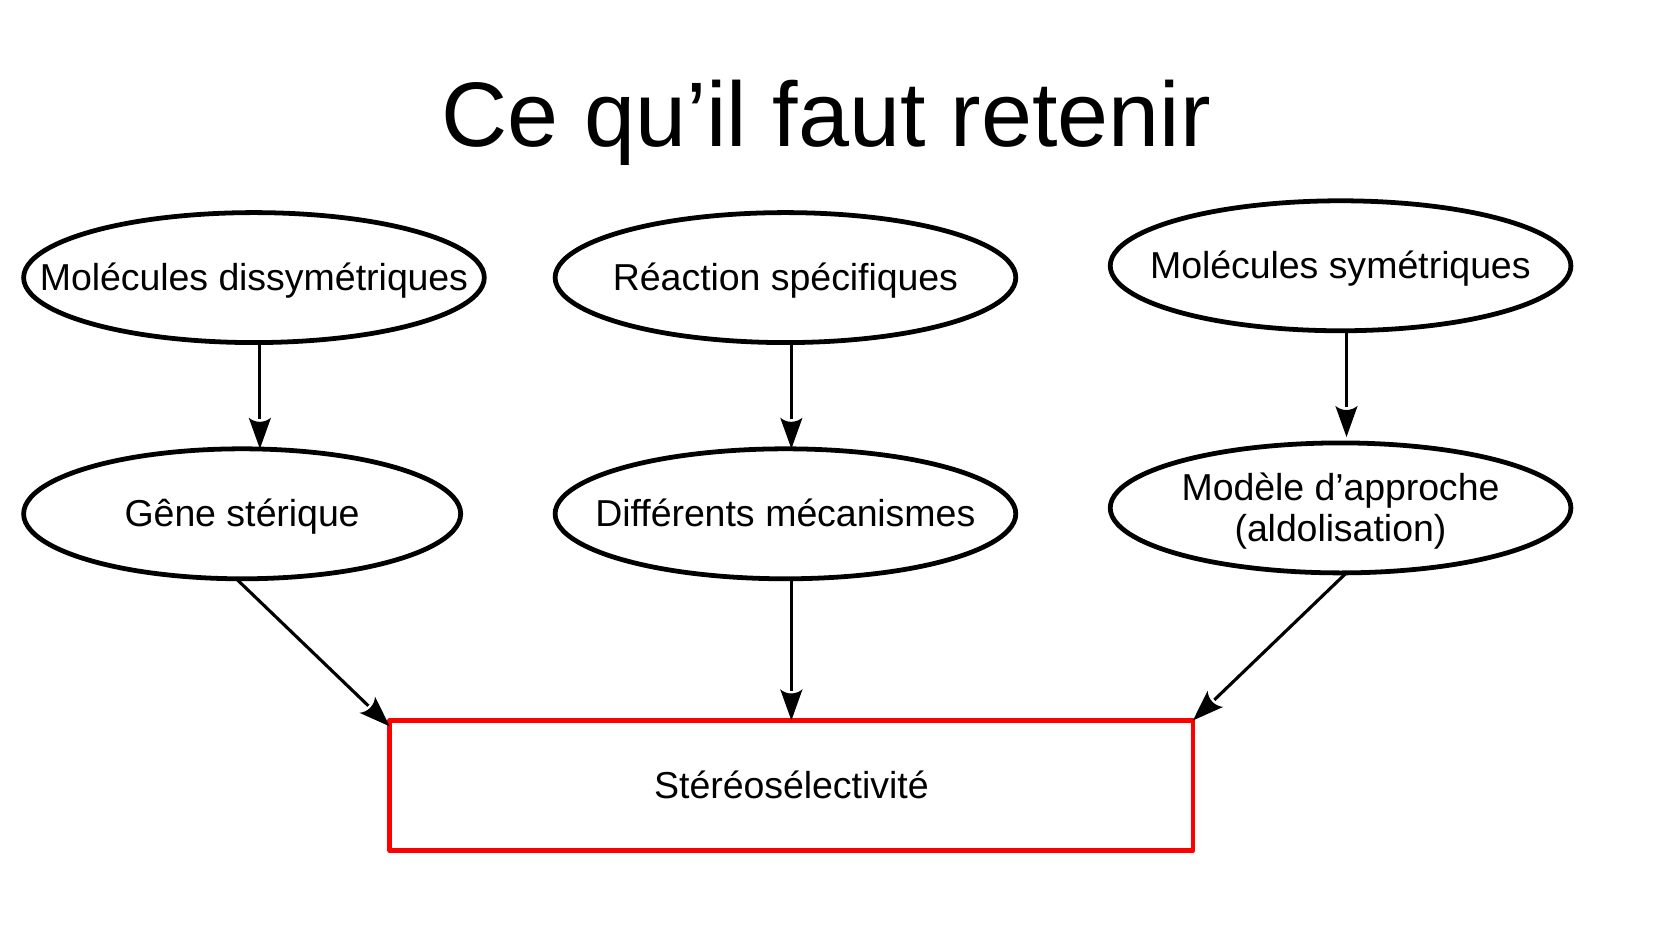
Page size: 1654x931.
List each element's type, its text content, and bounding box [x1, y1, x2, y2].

text_box Molécules symétriques [1110, 200, 1571, 331]
text_box Gêne stérique [23, 448, 461, 579]
text_box Molécules dissymétriques [23, 212, 485, 343]
text_box Stéréosélectivité [389, 720, 1193, 851]
text_box Réaction spécifiques [555, 212, 1016, 343]
title Ce qu’il faut retenir [82, 37, 1571, 193]
text_box Différents mécanismes [555, 448, 1016, 579]
text_box Modèle d’approche (aldolisation) [1110, 442, 1571, 573]
